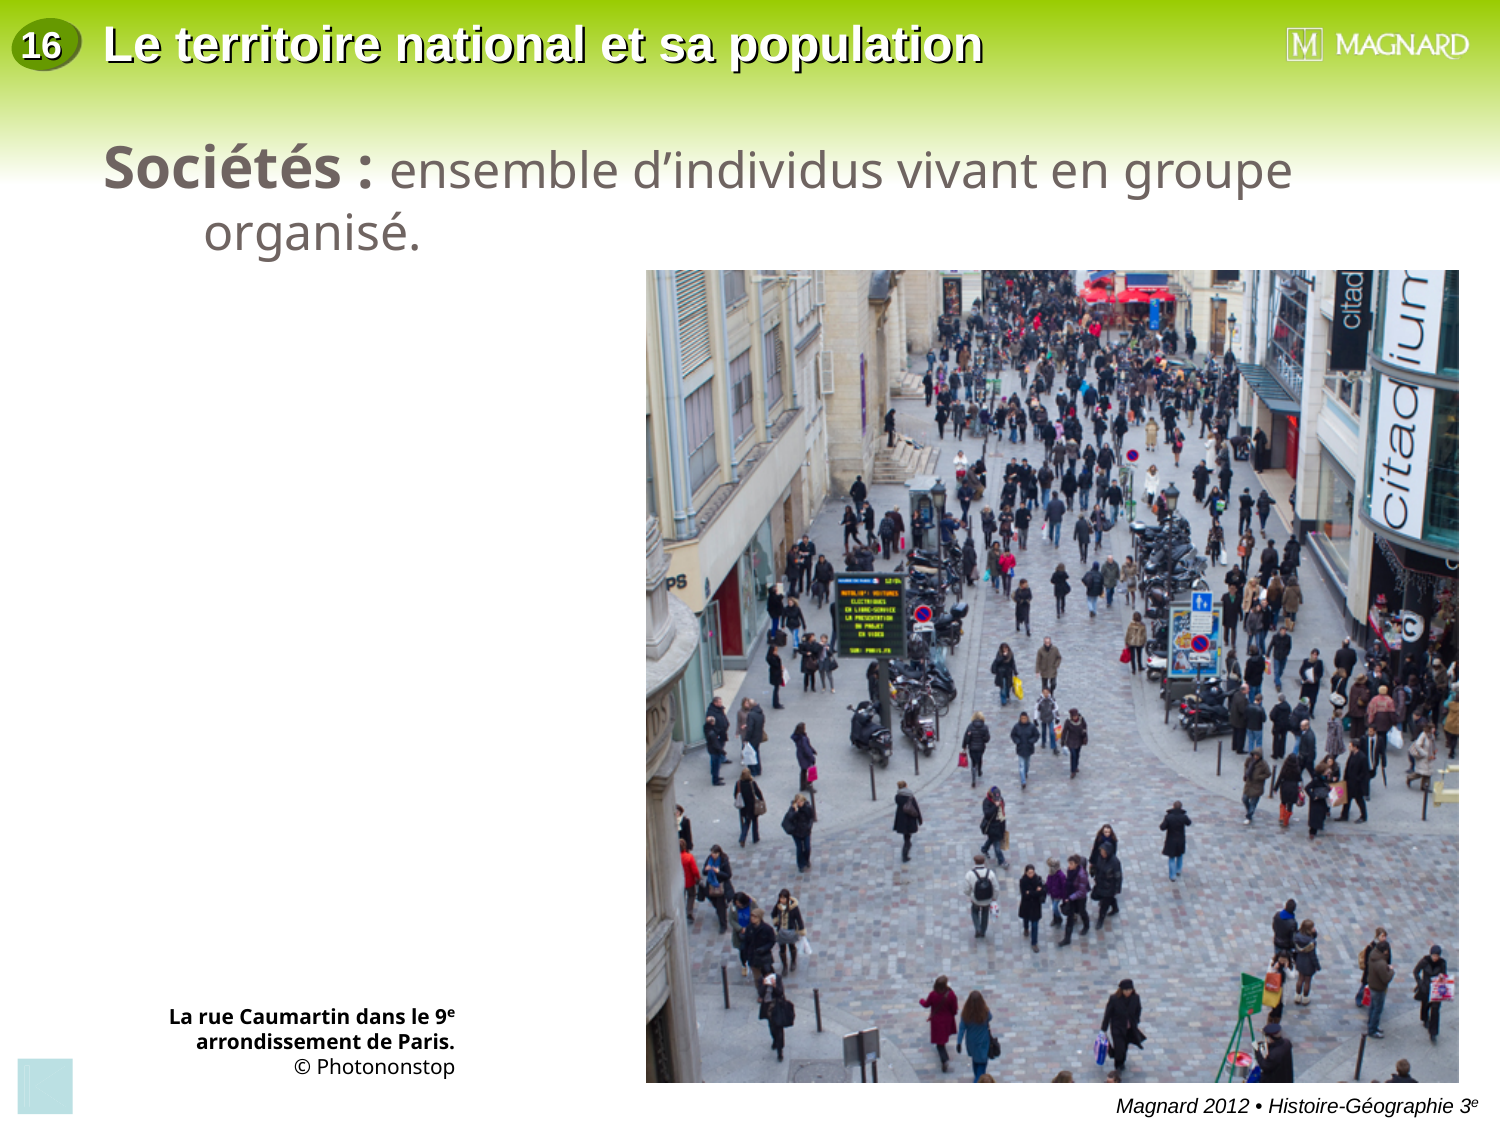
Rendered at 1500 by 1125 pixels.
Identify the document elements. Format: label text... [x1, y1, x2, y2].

text_box La rue Caumartin dans le 9e arrondissement de Paris. © Photononstop [154, 988, 620, 1094]
text_box Sociétés : ensemble d’individus vivant en groupe organisé. [89, 114, 1500, 277]
picture [1251, 0, 1477, 100]
picture [646, 270, 1459, 1083]
text_box [17, 1058, 73, 1115]
